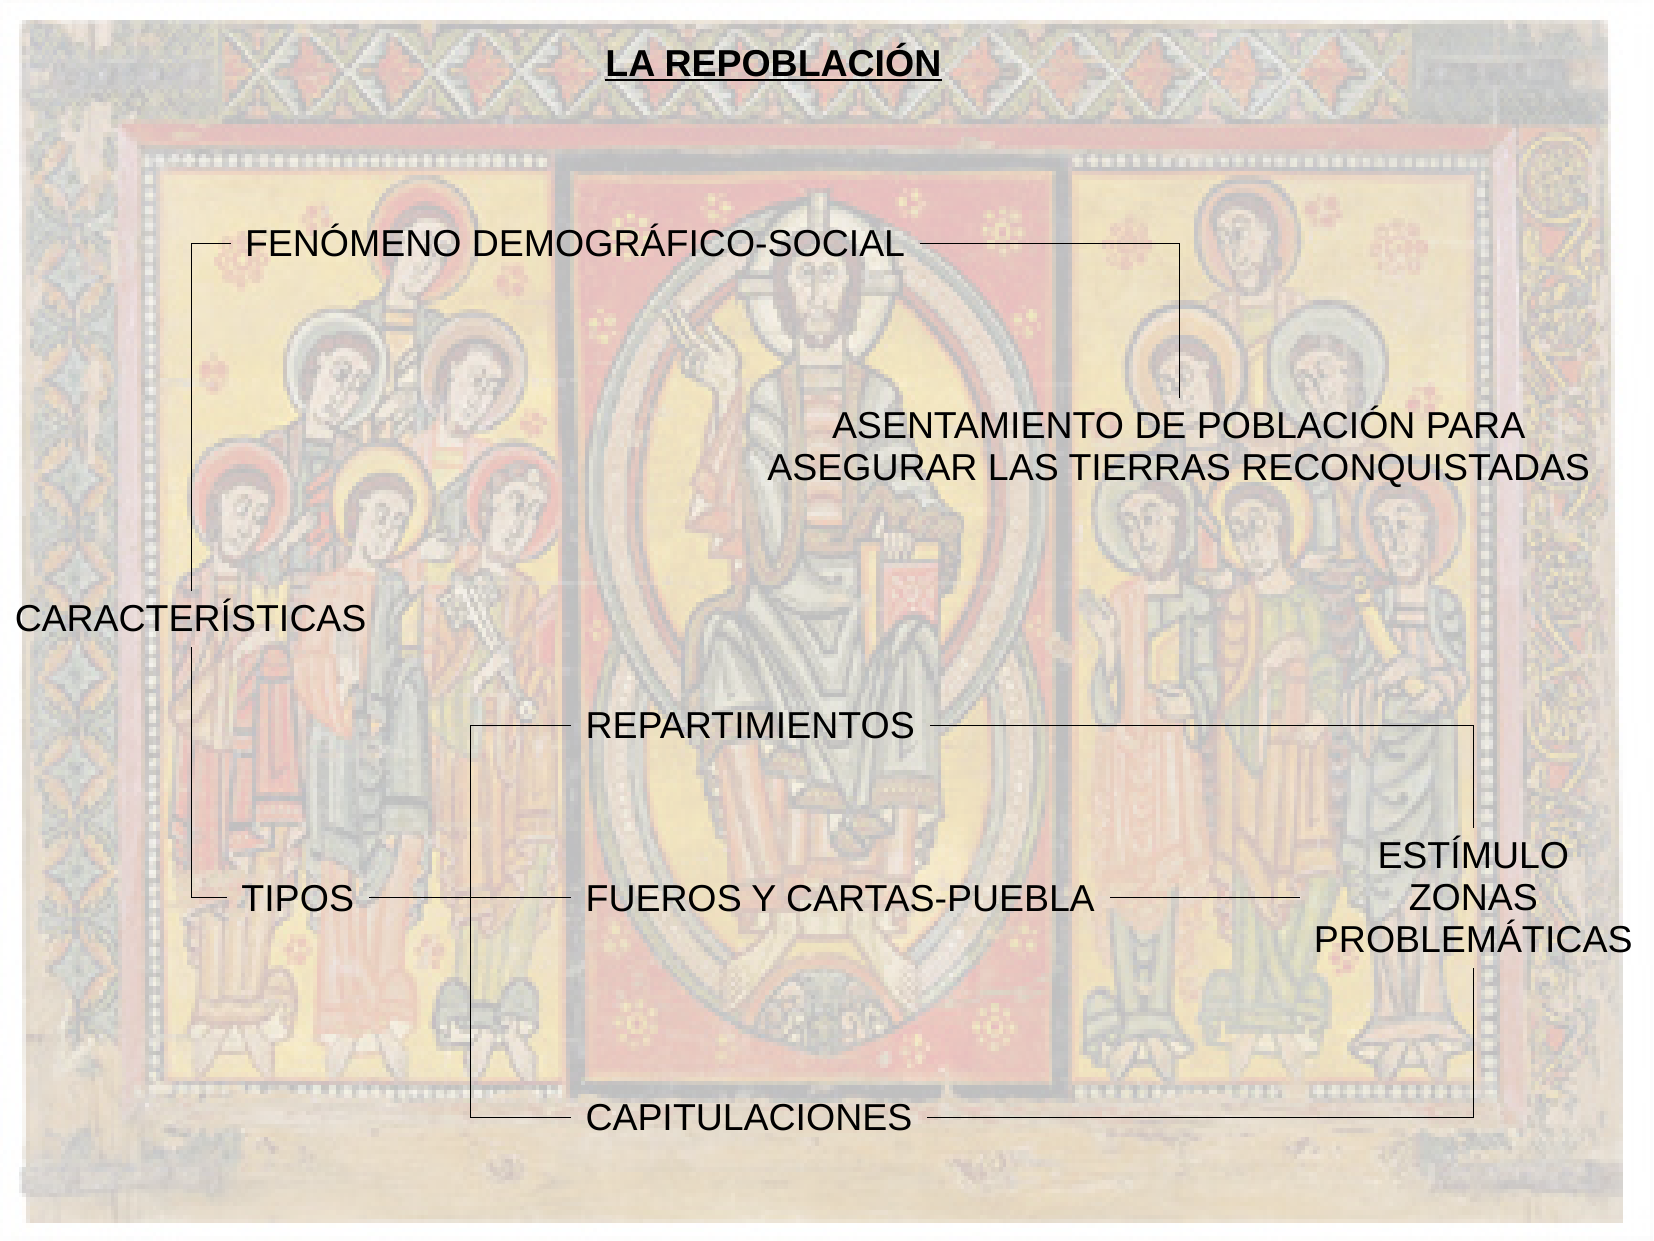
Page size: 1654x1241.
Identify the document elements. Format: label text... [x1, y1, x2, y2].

text_box TIPOS [226, 869, 370, 927]
text_box CARACTERÍSTICAS [0, 590, 383, 648]
text_box FUEROS Y CARTAS-PUEBLA [570, 869, 1111, 927]
text_box ESTÍMULO ZONAS PROBLEMÁTICAS [1299, 827, 1648, 969]
text_box CAPITULACIONES [570, 1088, 928, 1146]
text_box LA REPOBLACIÓN [590, 35, 955, 94]
text_box ASENTAMIENTO DE POBLACIÓN PARA ASEGURAR LAS TIERRAS RECONQUISTADAS [752, 397, 1607, 497]
text_box REPARTIMIENTOS [570, 696, 931, 754]
picture [471, 726, 1473, 897]
picture [0, 0, 1654, 1241]
text_box FENÓMENO DEMOGRÁFICO-SOCIAL [230, 214, 921, 272]
picture [471, 898, 1473, 1117]
